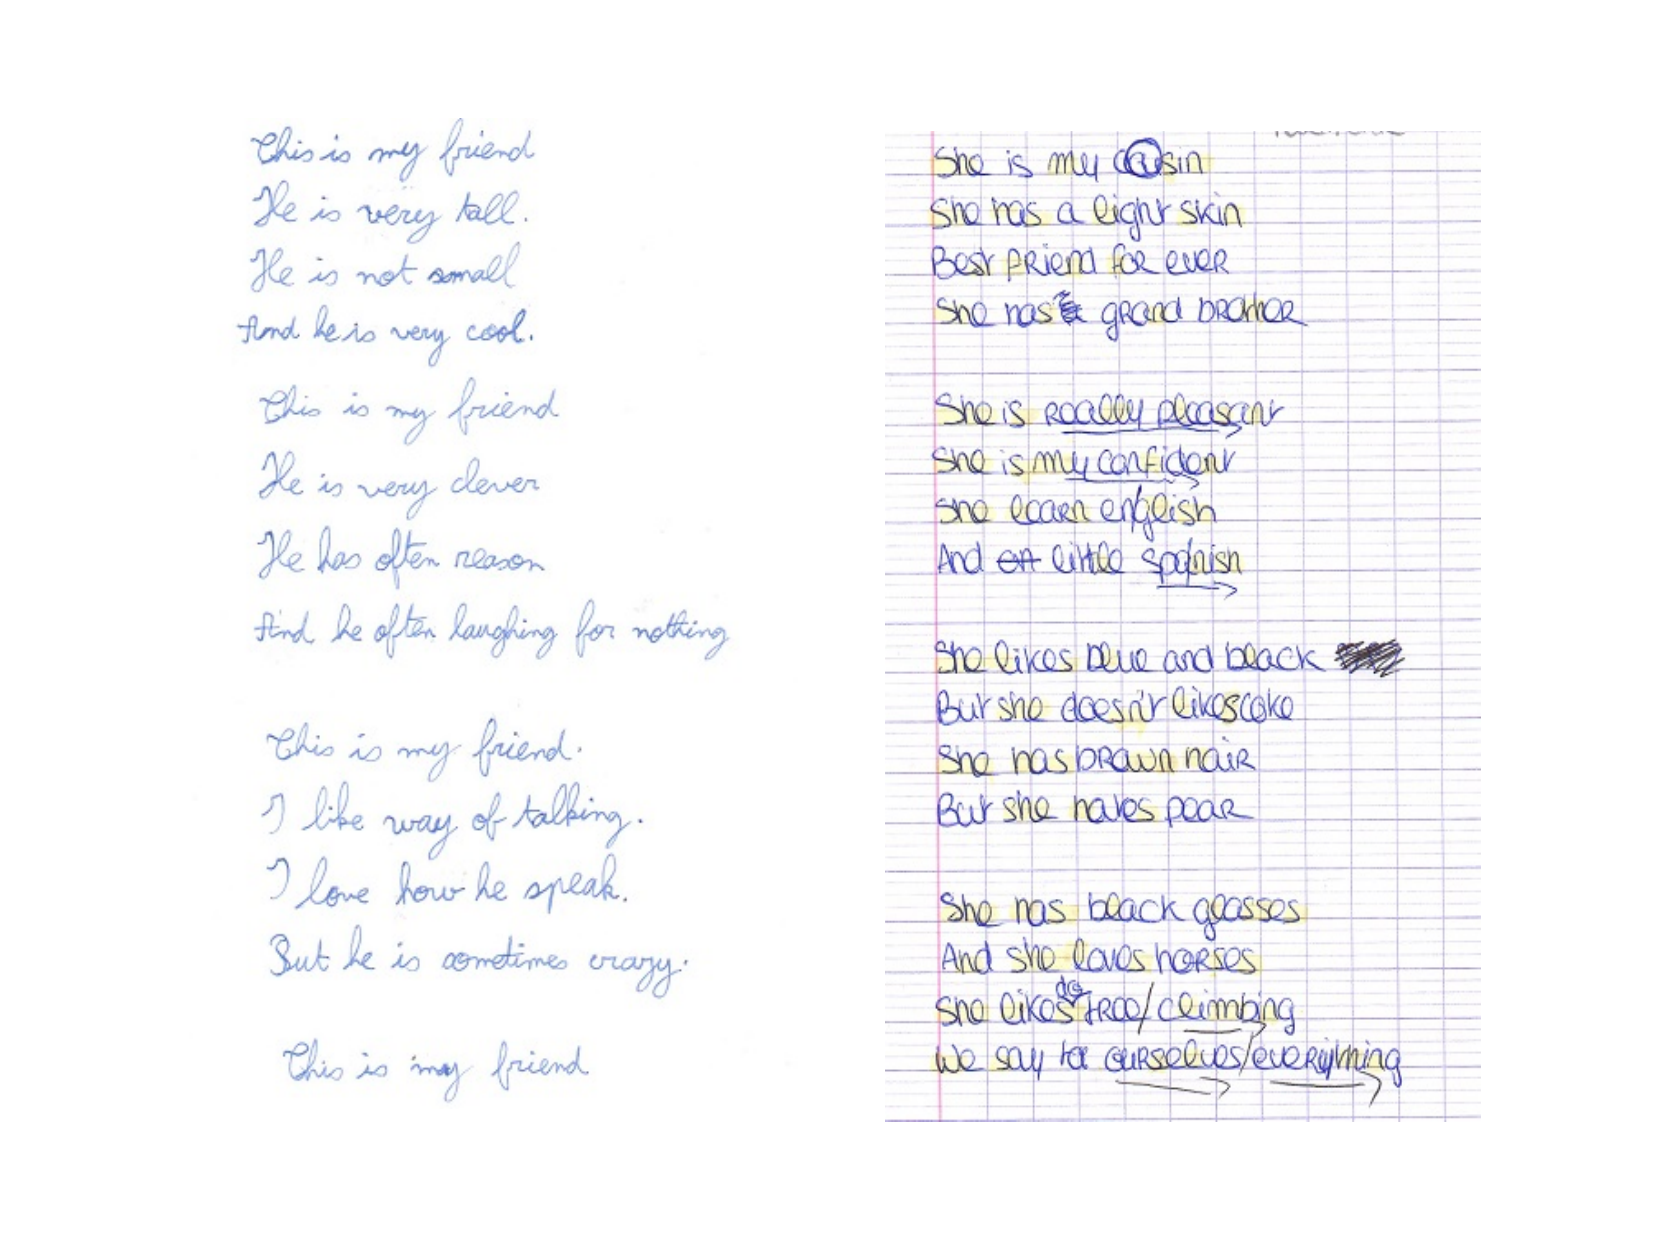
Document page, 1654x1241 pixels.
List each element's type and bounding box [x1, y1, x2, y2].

picture [189, 118, 798, 1109]
picture [885, 131, 1481, 1123]
